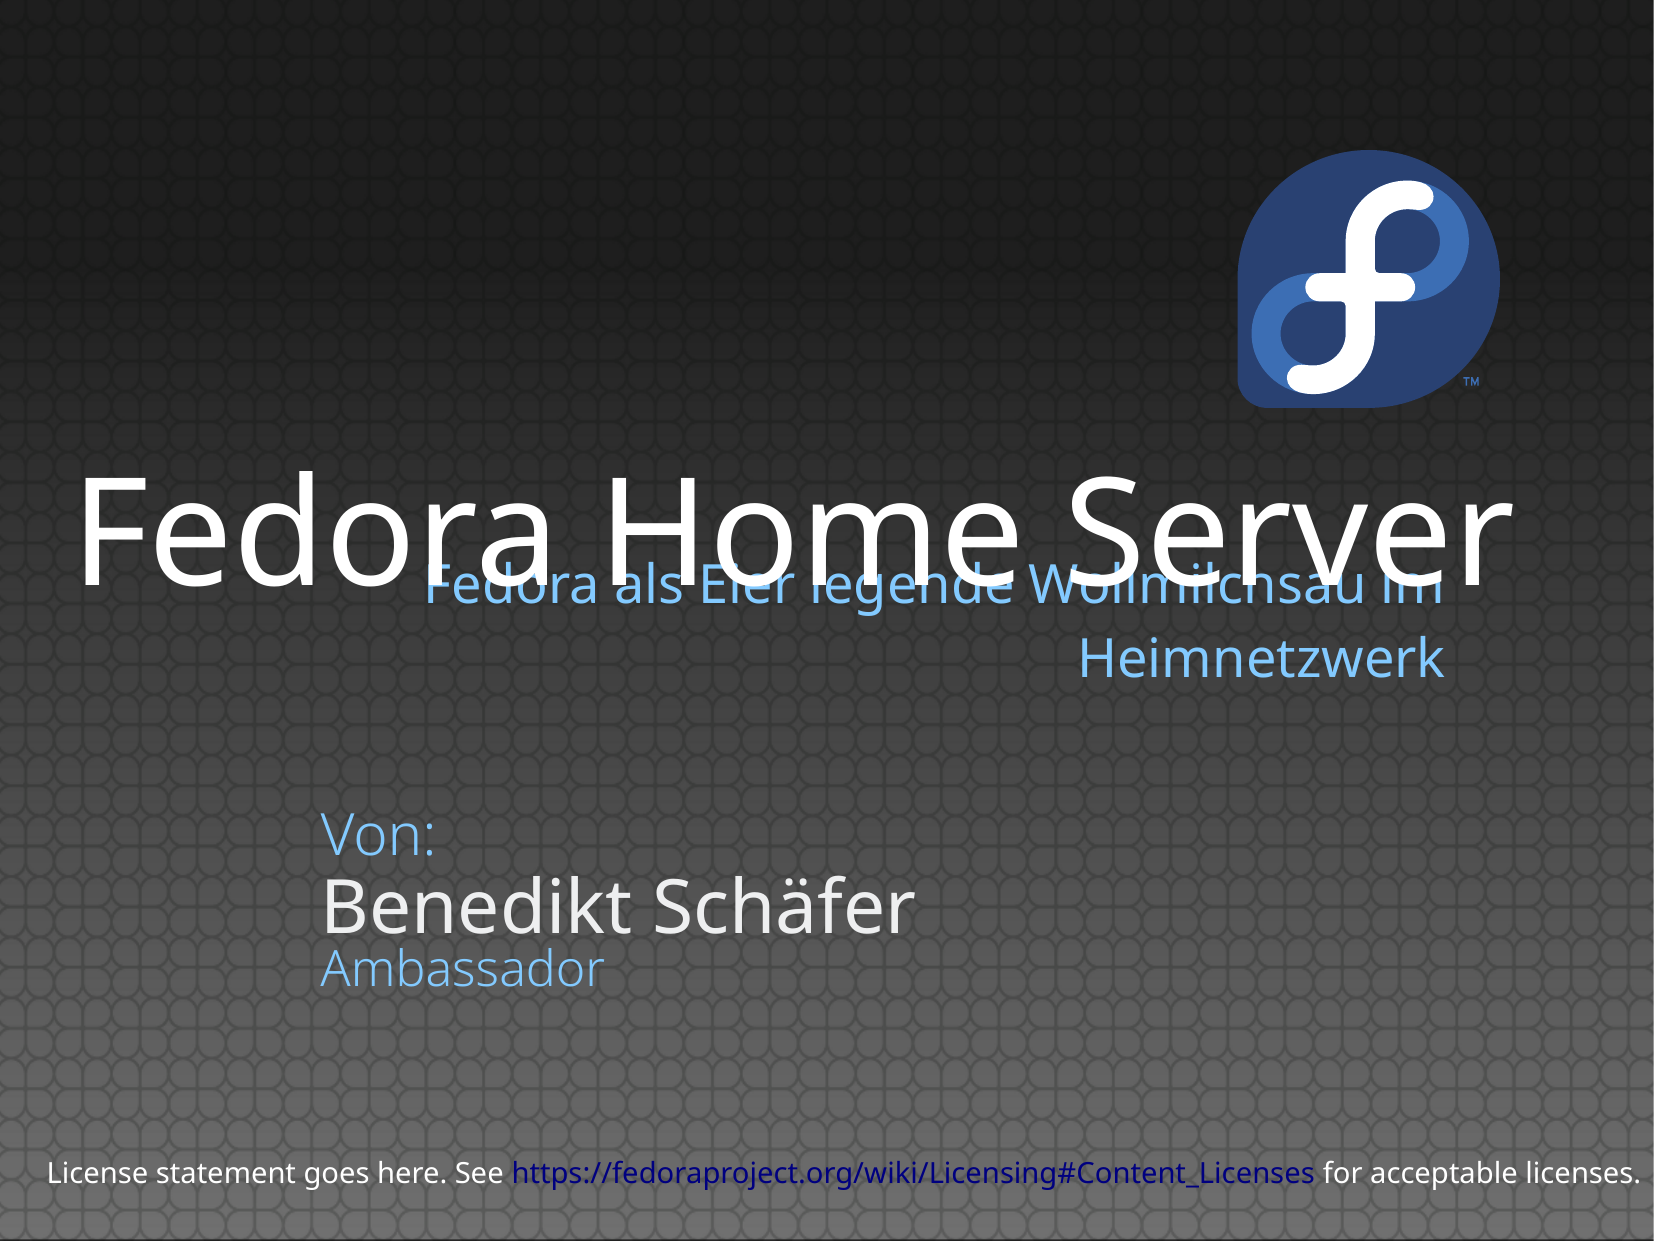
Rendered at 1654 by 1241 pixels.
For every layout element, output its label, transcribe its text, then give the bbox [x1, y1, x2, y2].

text_box Von: [305, 785, 681, 866]
text_box Ambassador [305, 925, 622, 997]
picture [0, 0, 1654, 1241]
text_box Fedora Home Server [2, 417, 1510, 601]
text_box Benedikt Schäfer [305, 846, 1057, 946]
text_box License statement goes here. See https://fedoraproject.org/wiki/Licensing#Content_Licenses for acceptable licenses. [64, 1144, 1624, 1229]
subtitle Fedora als Eier legende Wollmilchsau im Heimnetzwerk [100, 601, 1447, 658]
